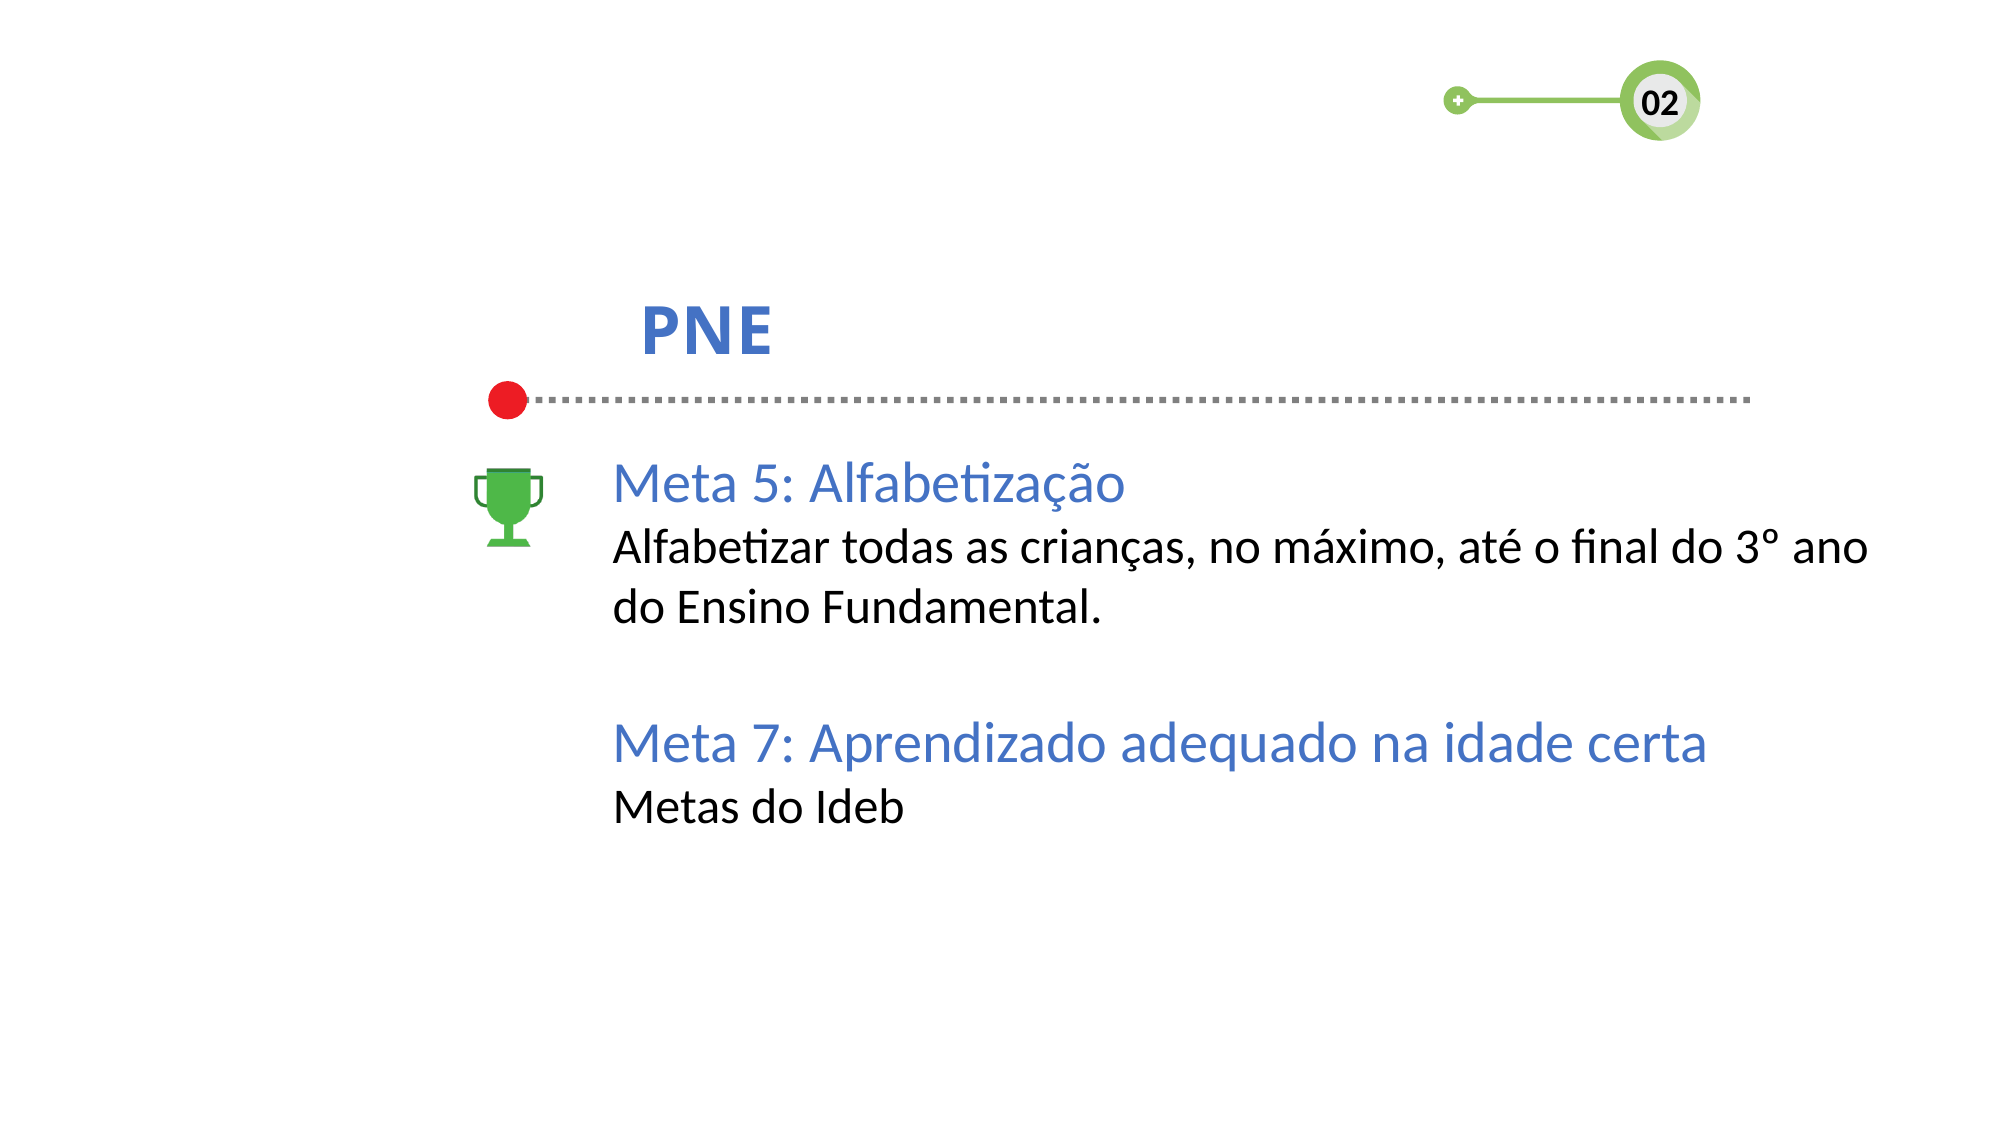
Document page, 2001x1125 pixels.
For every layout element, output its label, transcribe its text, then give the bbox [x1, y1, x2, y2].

text_box [488, 381, 528, 420]
text_box Meta 5: Alfabetização Alfabetizar todas as crianças, no máximo, até o final do 3º ano do Ensino Fundamental. Meta 7: Aprendizado adequado na idade certa Metas do Ideb [597, 436, 1899, 912]
text_box [1633, 60, 1687, 70]
text_box [1443, 79, 1626, 122]
text_box [1633, 131, 1687, 141]
picture [450, 449, 566, 564]
text_box [1694, 78, 1701, 123]
text_box PNE [624, 280, 1257, 376]
text_box 02 [1626, 70, 1694, 131]
